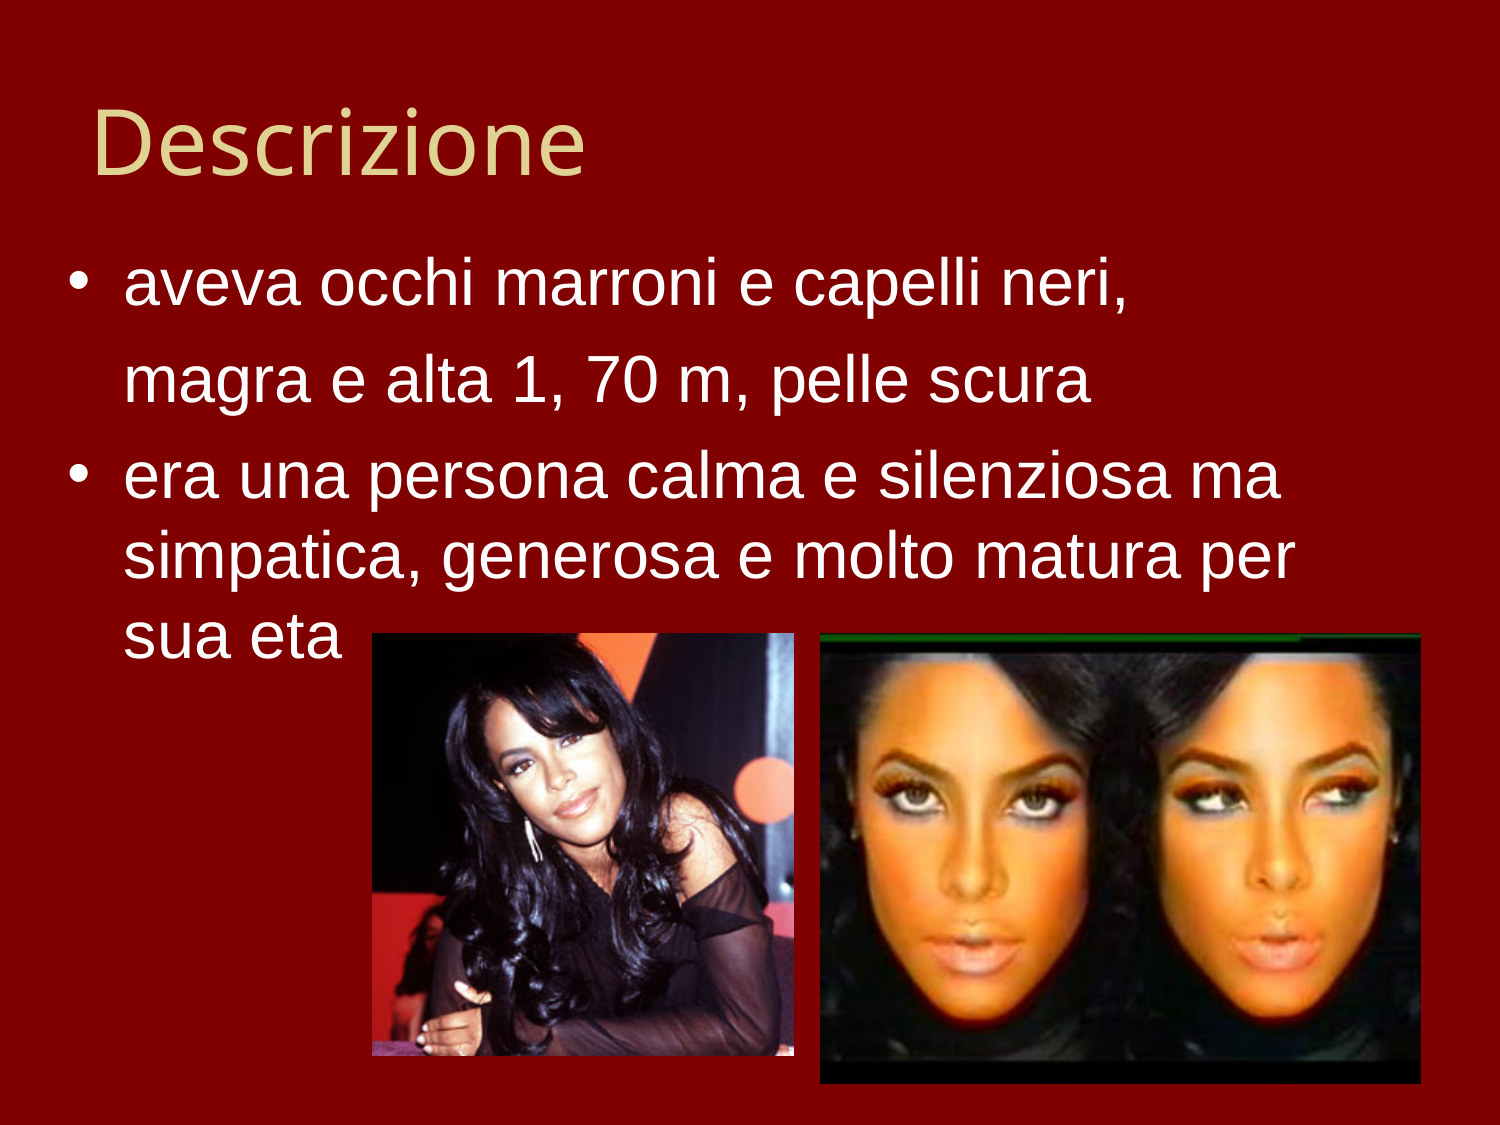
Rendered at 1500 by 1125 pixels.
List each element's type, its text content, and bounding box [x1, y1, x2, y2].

text_box aveva occhi marroni e capelli neri, magra e alta 1, 70 m, pelle scura era una persona calma e silenziosa ma simpatica, generosa e molto matura per sua eta [53, 231, 1404, 975]
picture [820, 633, 1421, 1084]
text_box Descrizione [74, 45, 1425, 233]
picture [372, 633, 794, 1056]
